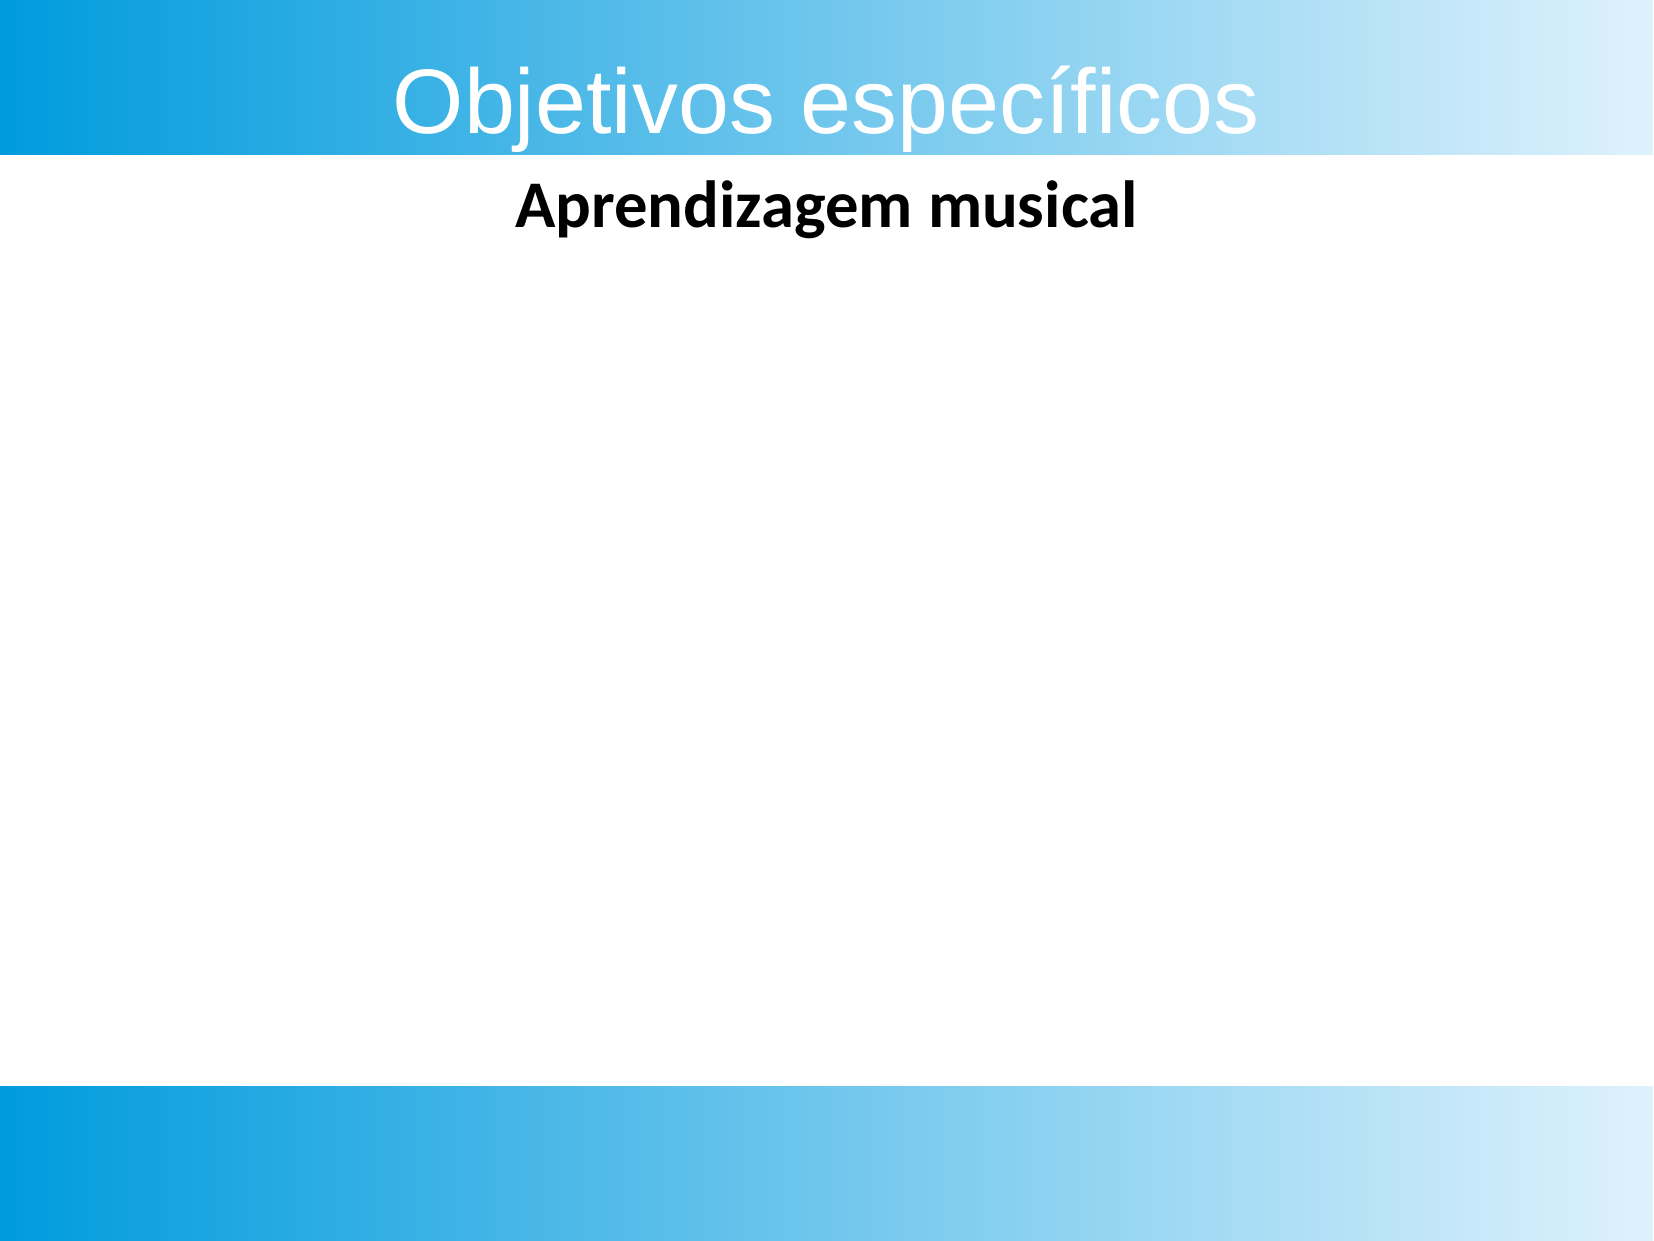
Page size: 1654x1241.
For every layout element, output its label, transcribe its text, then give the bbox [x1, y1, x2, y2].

title Objetivos específicos [82, 49, 1571, 155]
list Aprendizagem musical [153, 177, 1501, 272]
